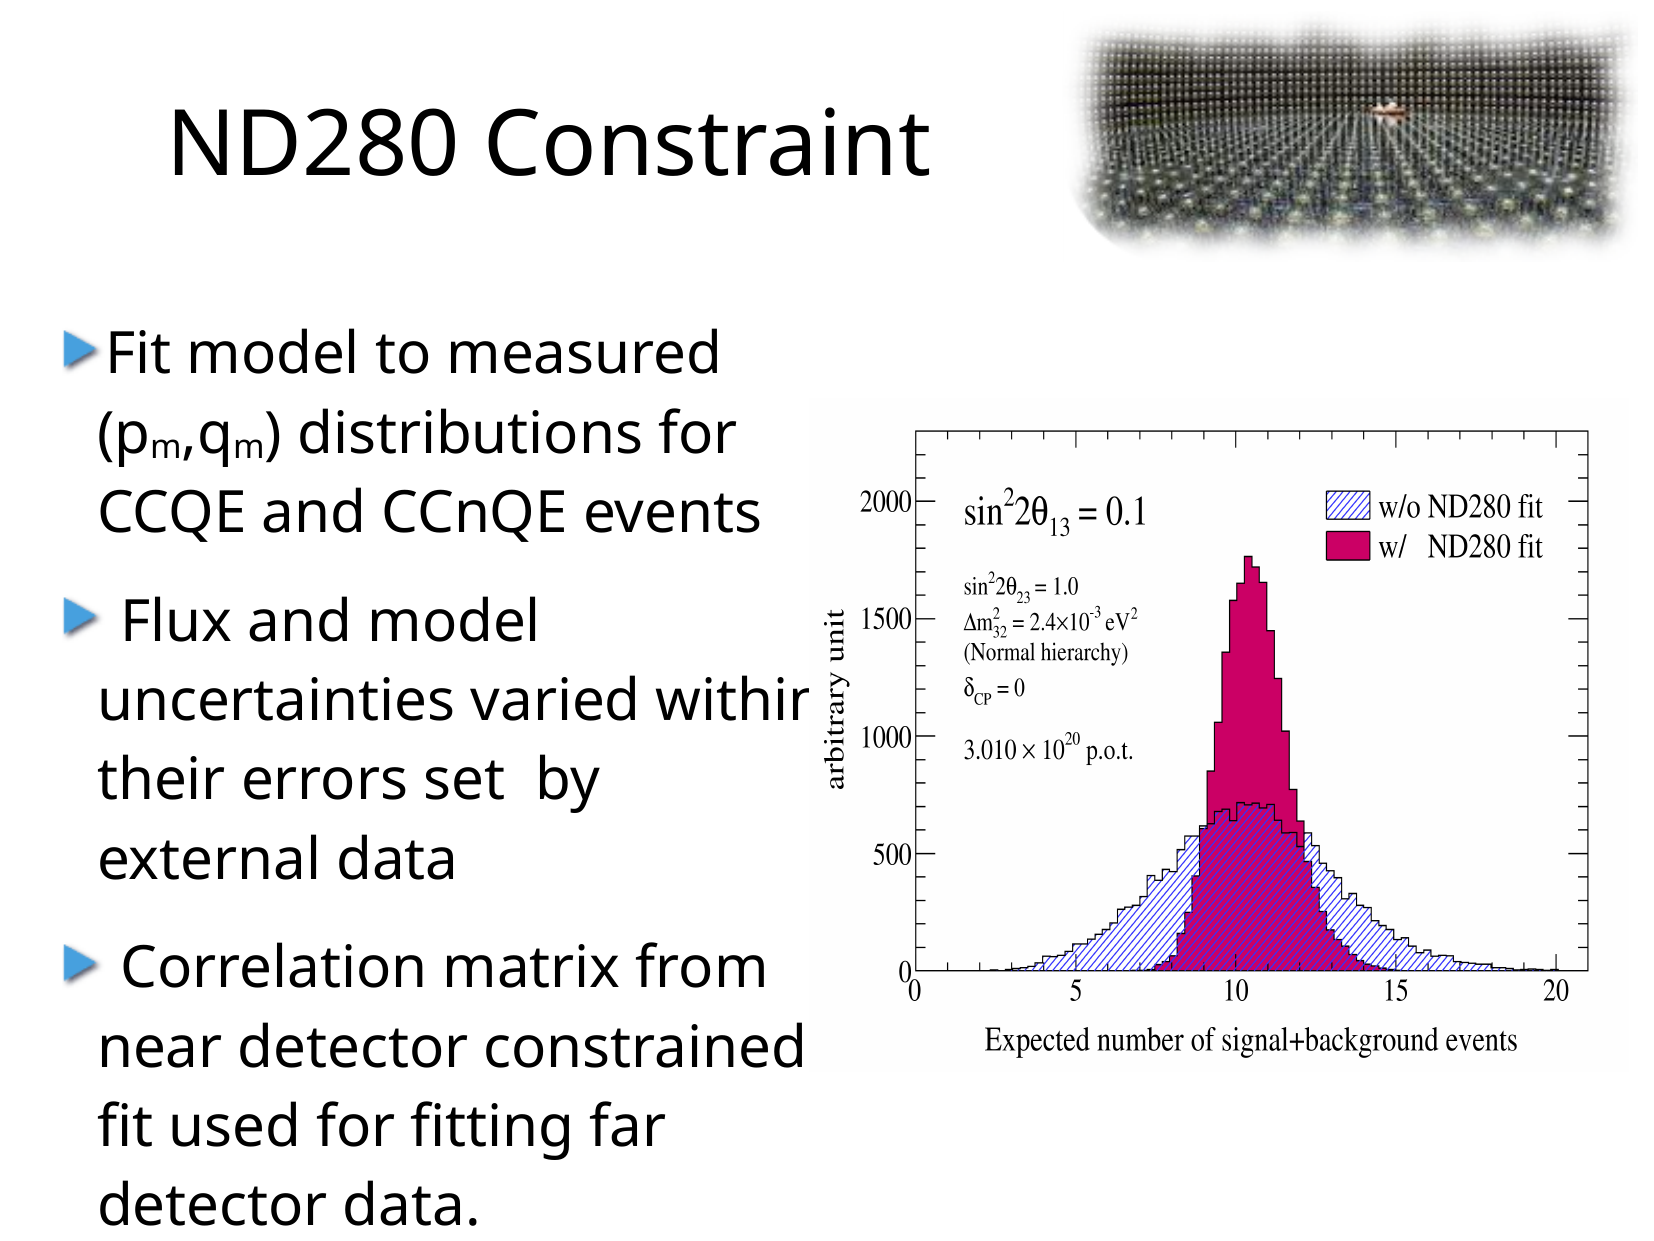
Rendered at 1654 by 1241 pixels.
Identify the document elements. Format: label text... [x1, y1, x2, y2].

text_box Fit model to measured (pm,qm) distributions for CCQE and CCnQE events Flux and model uncertainties varied within their errors set by external data Correlation matrix from near detector constrained fit used for fitting far detector data. [46, 304, 843, 1125]
picture [1062, 11, 1638, 262]
picture [809, 398, 1629, 1072]
title ND280 Constraint [23, 23, 1075, 257]
